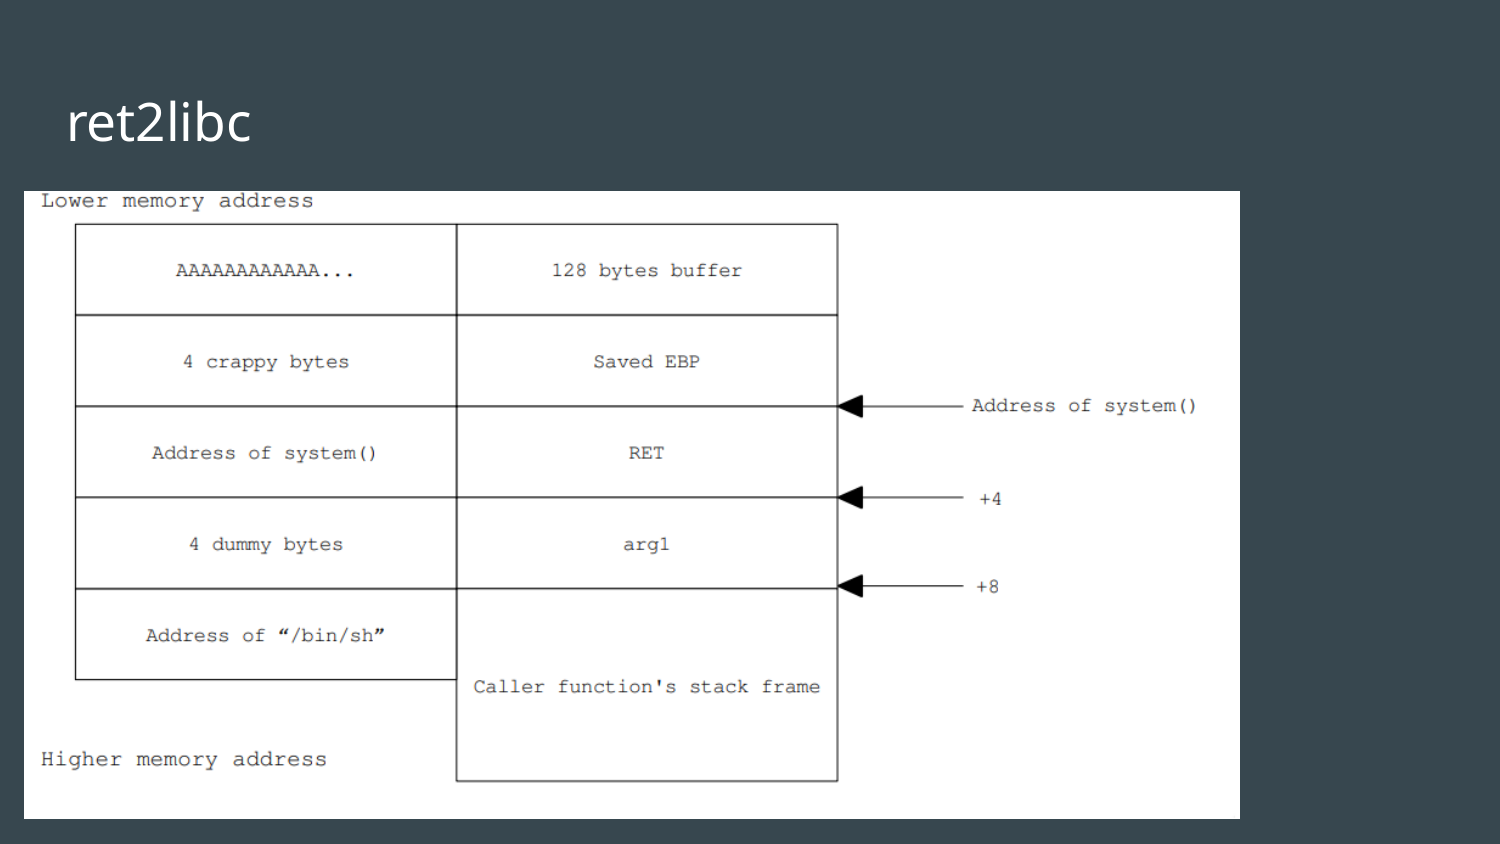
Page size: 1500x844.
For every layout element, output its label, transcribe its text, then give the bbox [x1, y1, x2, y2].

title ret2libc [51, 72, 1449, 167]
picture [24, 191, 1240, 819]
